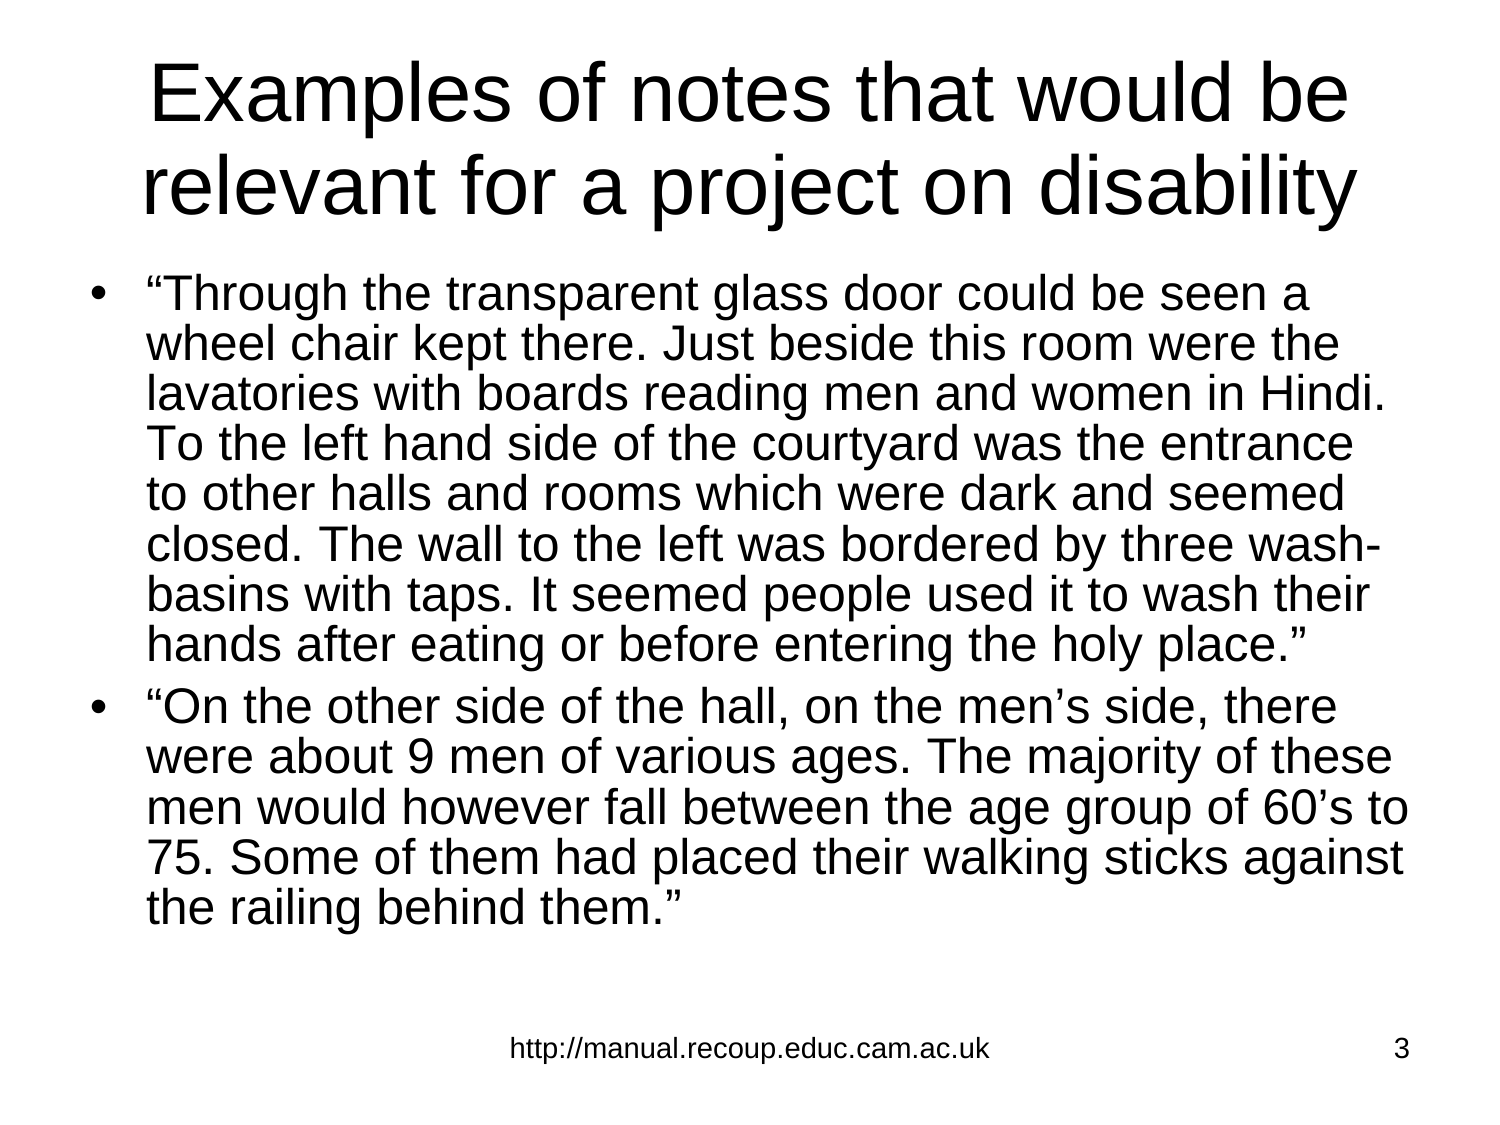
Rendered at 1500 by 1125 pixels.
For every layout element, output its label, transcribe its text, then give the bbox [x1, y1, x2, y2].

list “Through the transparent glass door could be seen a wheel chair kept there. Just beside this room were the lavatories with boards reading men and women in Hindi. To the left hand side of the courtyard was the entrance to other halls and rooms which were dark and seemed closed. The wall to the left was bordered by three wash-basins with taps. It seemed people used it to wash their hands after eating or before entering the holy place.” “On the other side of the hall, on the men’s side, there were about 9 men of various ages. The majority of these men would however fall between the age group of 60’s to 75. Some of them had placed their walking sticks against the railing behind them.” [75, 262, 1426, 1006]
title Examples of notes that would be relevant for a project on disability [75, 31, 1426, 247]
